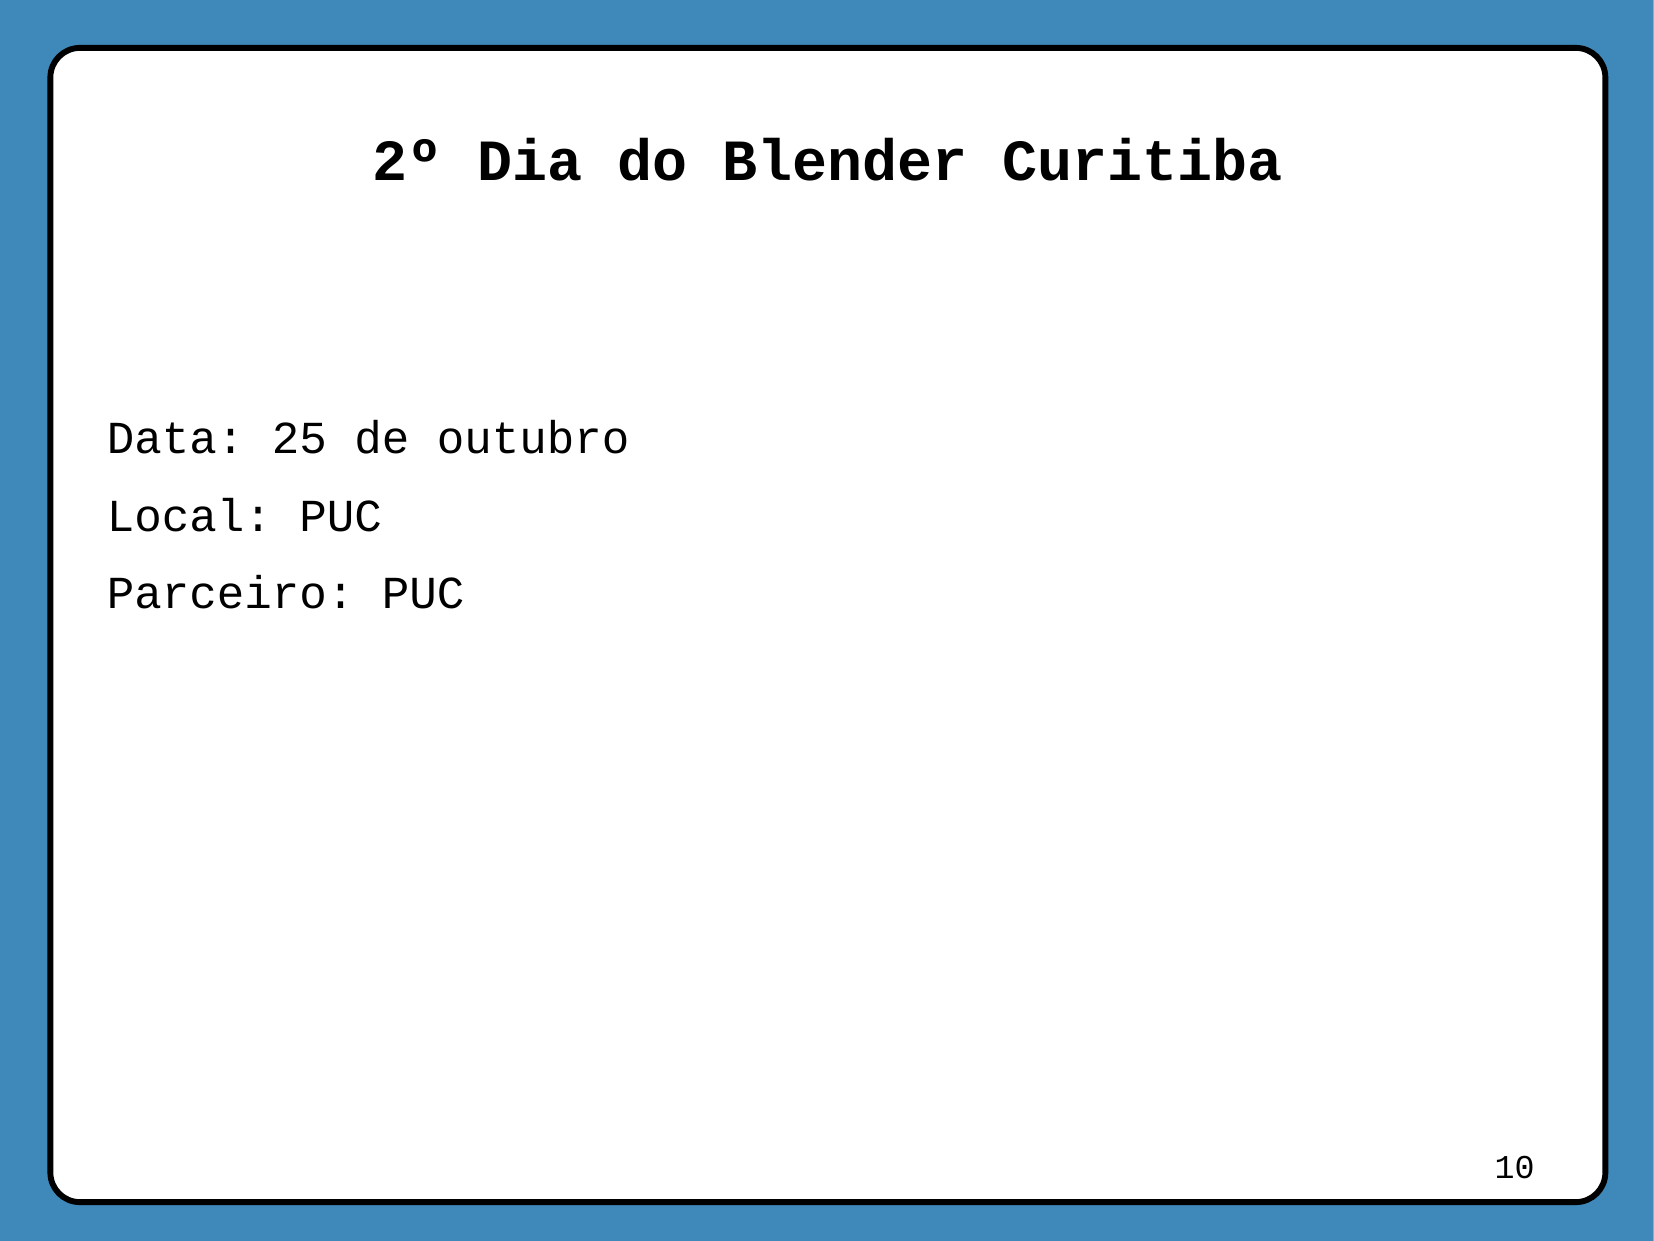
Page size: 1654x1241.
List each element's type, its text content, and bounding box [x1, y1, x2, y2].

text_box <número> [1494, 1150, 1654, 1224]
list Data: 25 de outubro Local: PUC Parceiro: PUC [106, 389, 1547, 891]
title 2º Dia do Blender Curitiba [121, 61, 1534, 269]
picture [0, 0, 1654, 1241]
